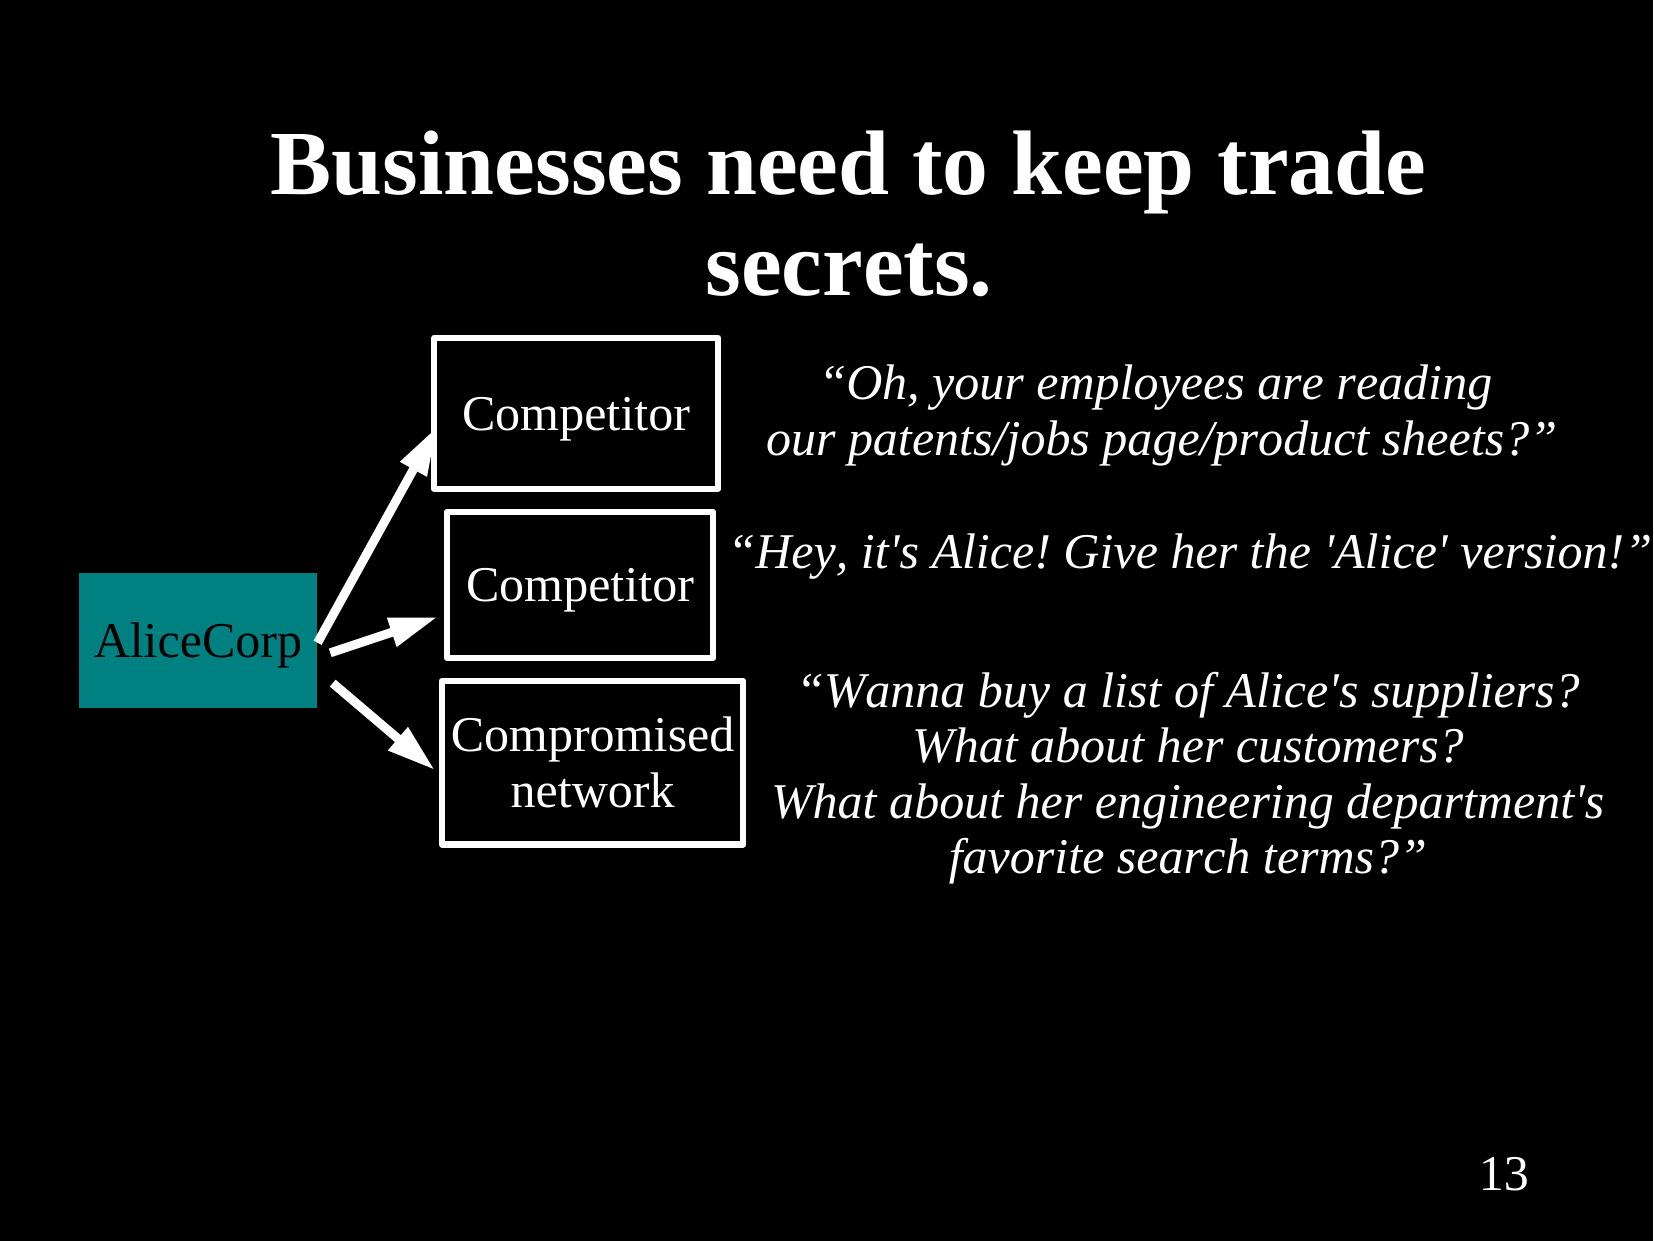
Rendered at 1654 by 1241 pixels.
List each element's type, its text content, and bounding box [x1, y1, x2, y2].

text_box Competitor [434, 337, 719, 490]
text_box AliceCorp [78, 572, 318, 709]
title Businesses need to keep trade secrets. [121, 94, 1578, 334]
text_box “Wanna buy a list of Alice's suppliers? What about her customers? What about her engineering department's favorite search terms?” [771, 662, 1606, 903]
text_box Competitor [446, 511, 714, 658]
text_box “Hey, it's Alice! Give her the 'Alice' version!” [727, 524, 1653, 585]
text_box “Oh, your employees are reading our patents/jobs page/product sheets?” [753, 355, 1560, 482]
text_box Compromised network [442, 680, 744, 845]
